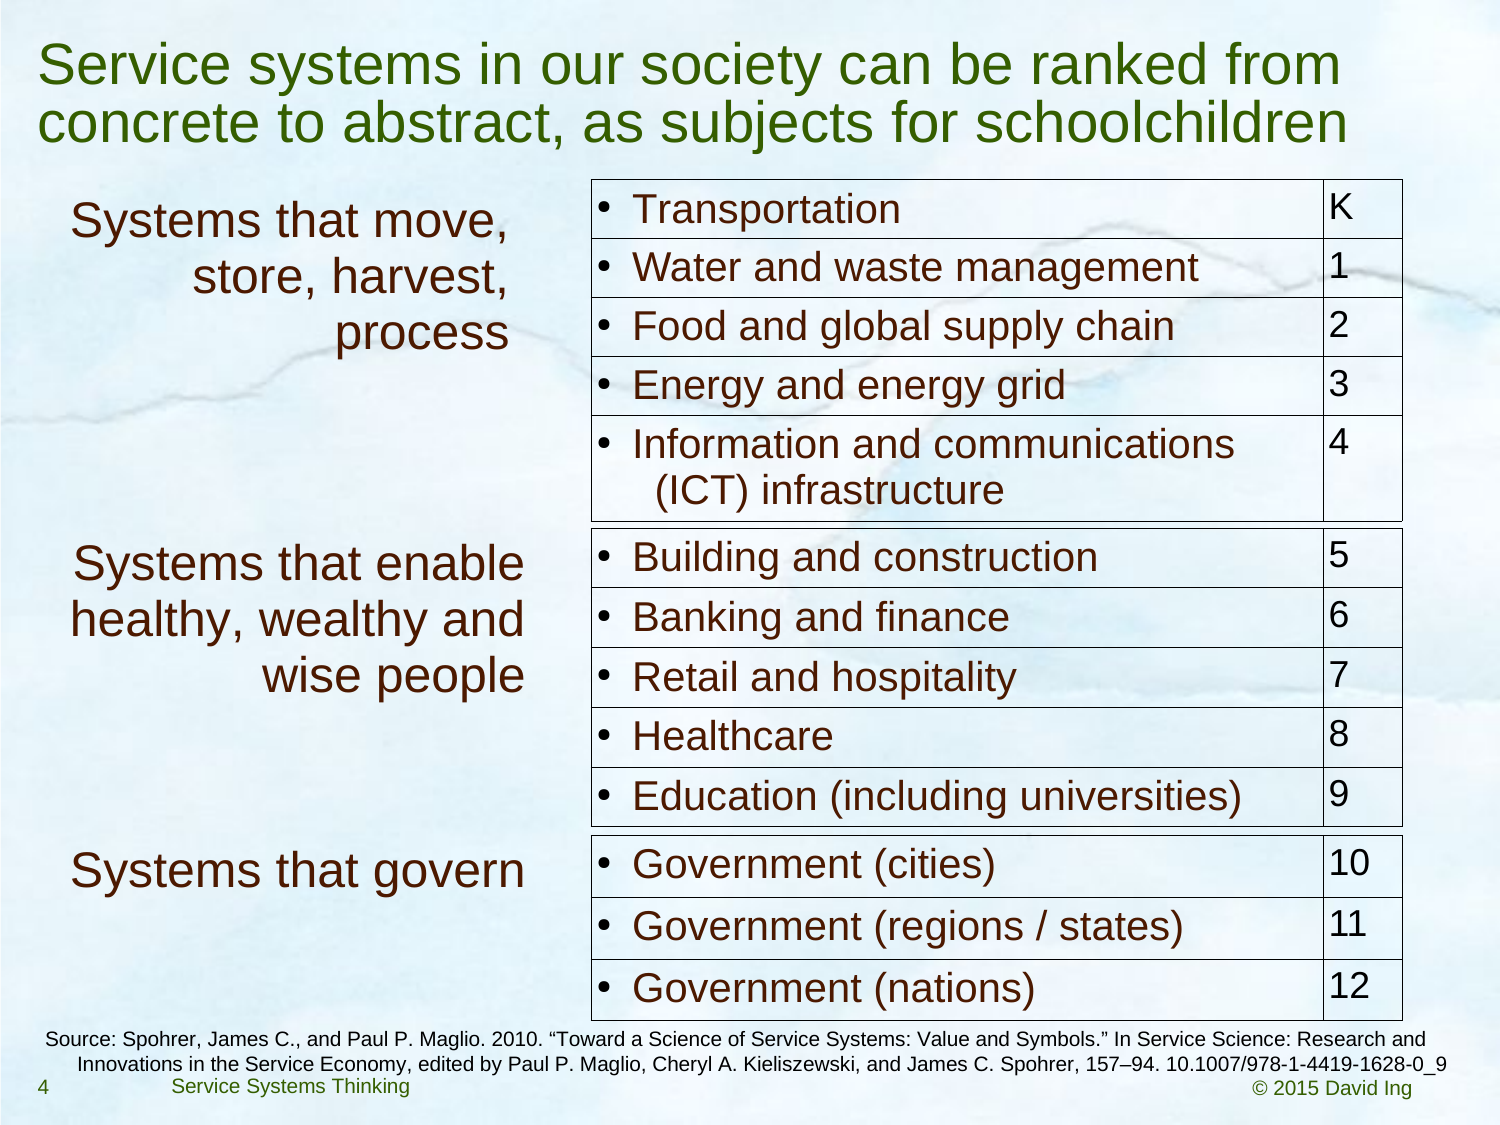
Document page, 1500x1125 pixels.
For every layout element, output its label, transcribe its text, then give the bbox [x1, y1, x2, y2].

table_cell Food and global supply chain [592, 298, 1323, 356]
text_box Systems that move, store, harvest, process [55, 185, 581, 523]
table_cell Banking and finance [592, 588, 1323, 647]
table_cell Healthcare [592, 708, 1323, 767]
table_cell 4 [1324, 416, 1402, 521]
table_header 10 [1324, 836, 1402, 897]
table_cell 11 [1324, 898, 1402, 959]
table_cell 1 [1324, 239, 1402, 297]
table_cell Water and waste management [592, 239, 1323, 297]
table_header Building and construction [592, 529, 1323, 587]
text_box Systems that enable healthy, wealthy and wise people [55, 527, 581, 817]
text_box Systems that govern [55, 835, 581, 967]
table_header Government (cities) [592, 836, 1323, 897]
table_cell 8 [1324, 708, 1402, 767]
table_cell 9 [1324, 768, 1402, 826]
table_header K [1324, 180, 1402, 238]
table_cell 3 [1324, 357, 1402, 415]
table_cell Retail and hospitality [592, 648, 1323, 707]
table_header 5 [1324, 529, 1402, 587]
table_cell 7 [1324, 648, 1402, 707]
table_cell Education (including universities) [592, 768, 1323, 826]
text_box Source: Spohrer, James C., and Paul P. Maglio. 2010. “Toward a Science of Service Systems: Value and Symbols.” In Service Science: Research and Innovations in the Service Economy, edited by Paul P. Maglio, Cheryl A. Kieliszewski, and James C. Spohrer, 157–94. 10.1007/978-1-4419-1628-0_9 - [30, 1017, 1477, 1081]
table_header Transportation [592, 180, 1323, 238]
table_cell Government (nations) [592, 960, 1323, 1017]
table_cell Government (regions / states) [592, 898, 1323, 959]
table_cell 6 [1324, 588, 1402, 647]
picture [0, 0, 1500, 1125]
table_cell 2 [1324, 298, 1402, 356]
table_cell Information and communications (ICT) infrastructure [592, 416, 1323, 521]
table_cell Energy and energy grid [592, 357, 1323, 415]
title Service systems in our society can be ranked from concrete to abstract, as subjects for schoolchildren [37, 37, 1463, 176]
table_cell 12 [1324, 960, 1402, 1017]
